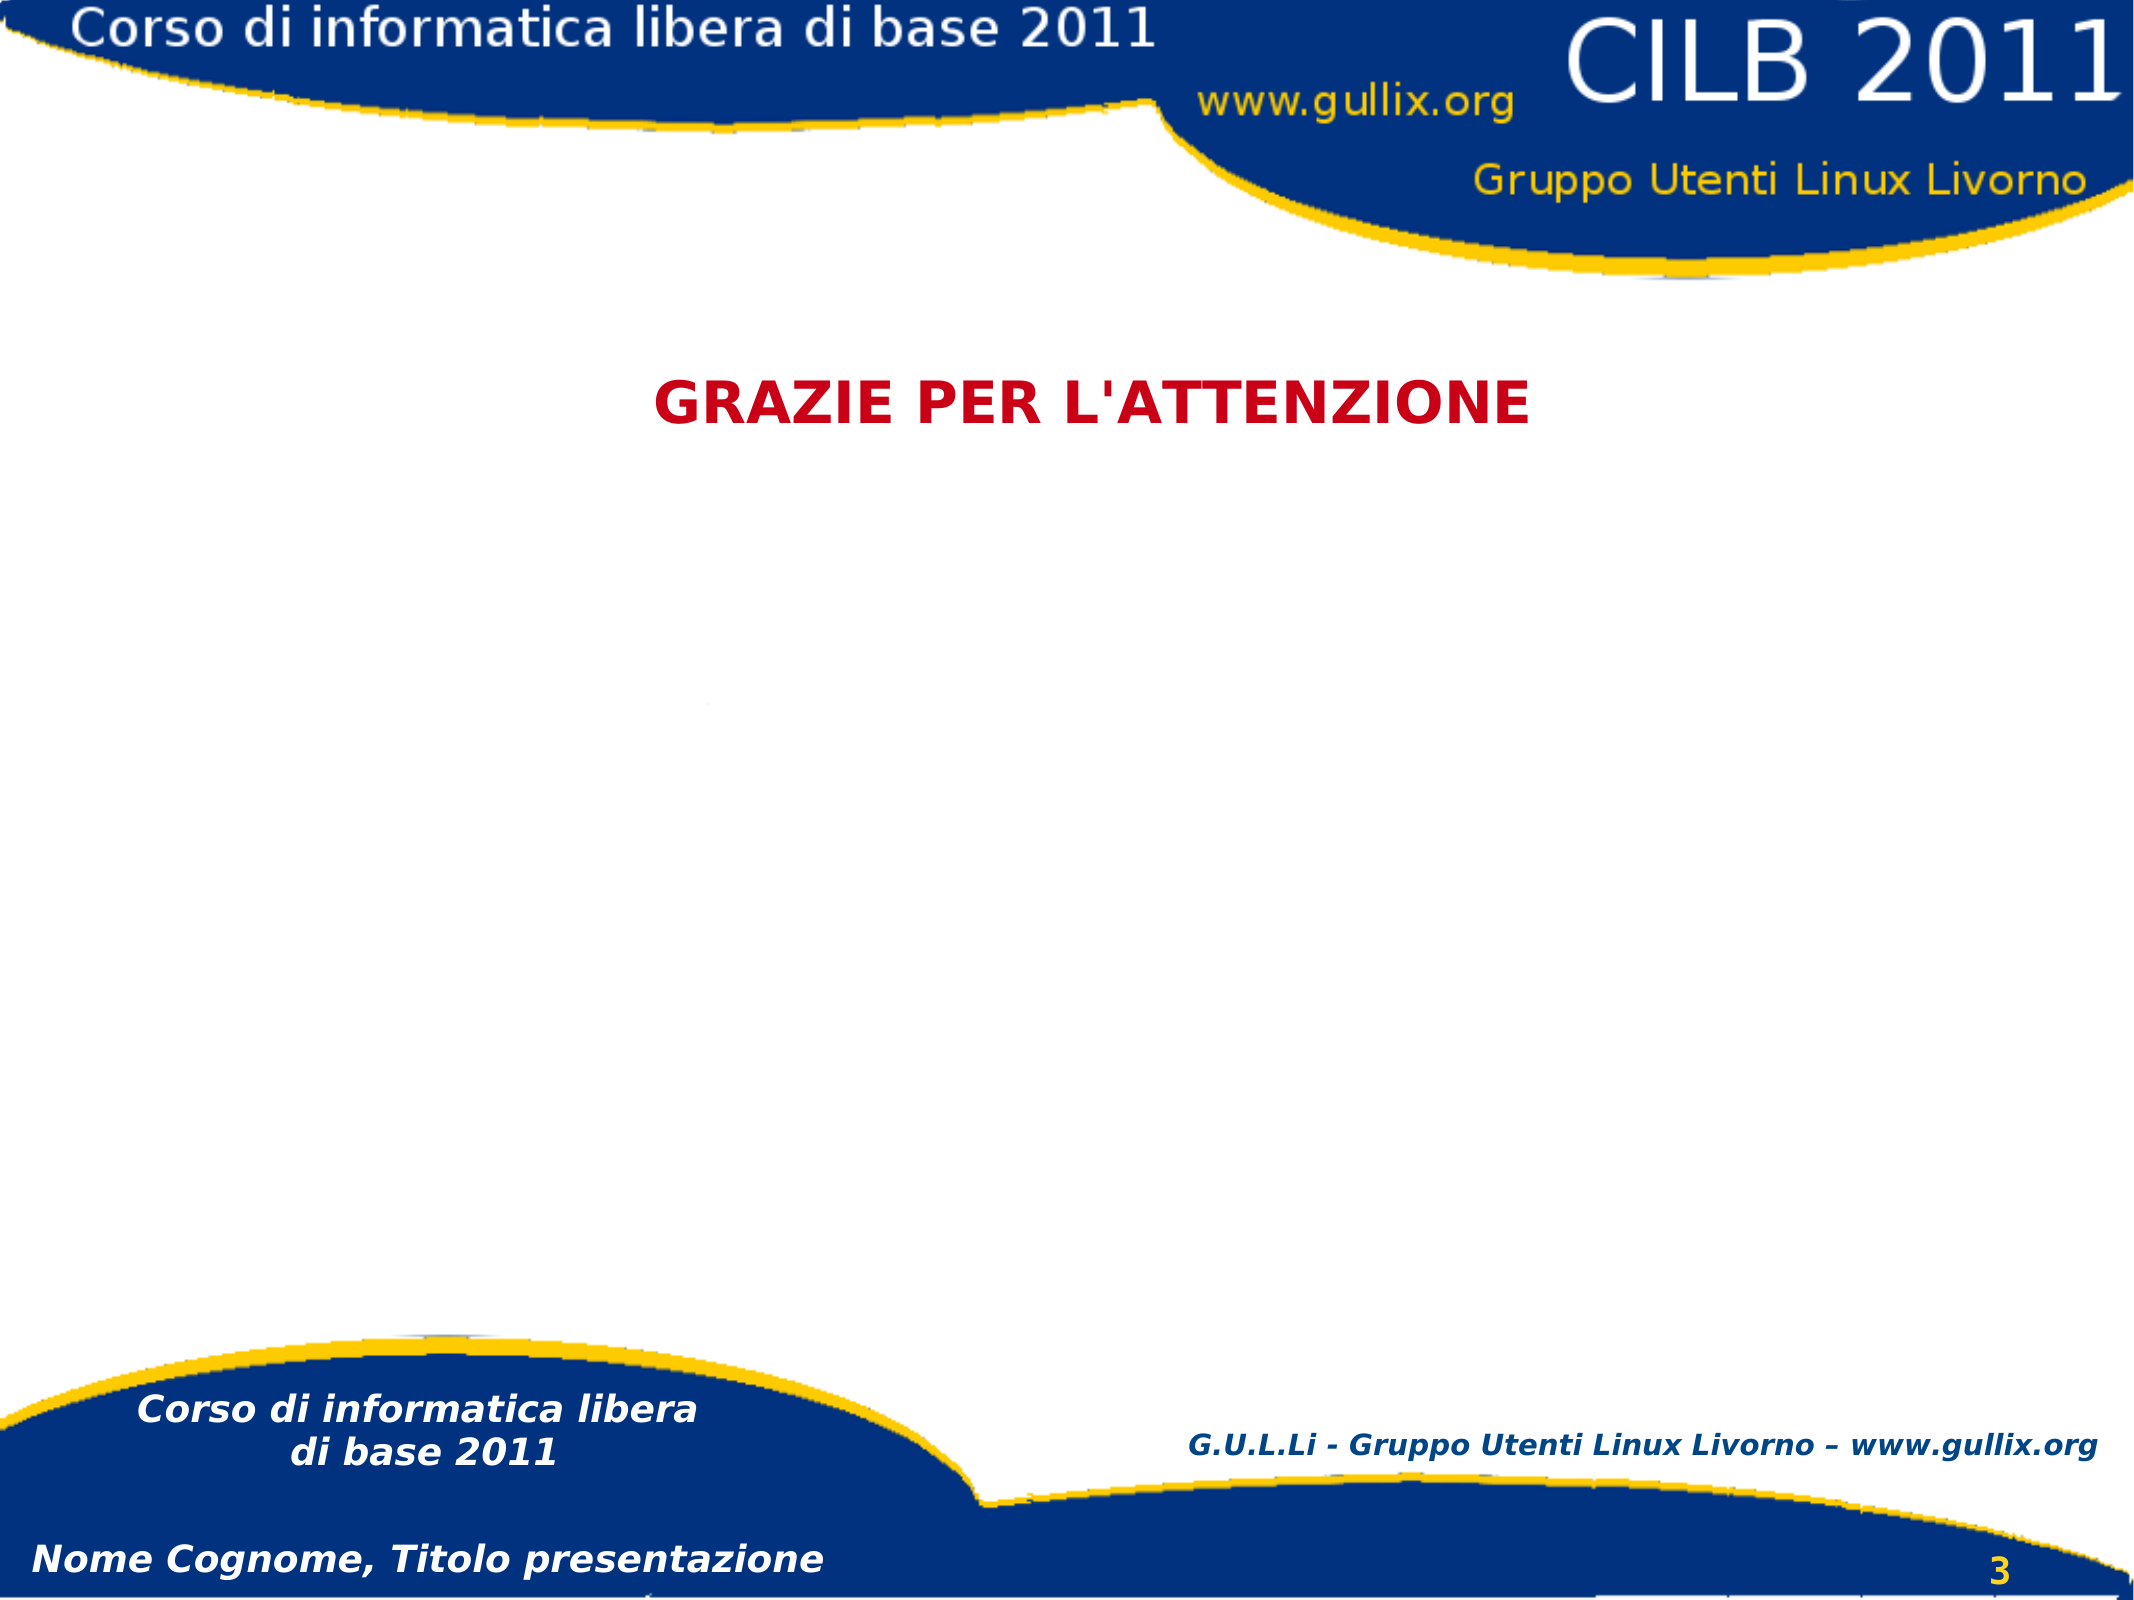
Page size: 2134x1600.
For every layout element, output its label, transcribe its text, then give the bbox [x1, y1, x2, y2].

subtitle GRAZIE PER L'ATTENZIONE [106, 159, 2080, 1441]
picture [0, 0, 2134, 1600]
